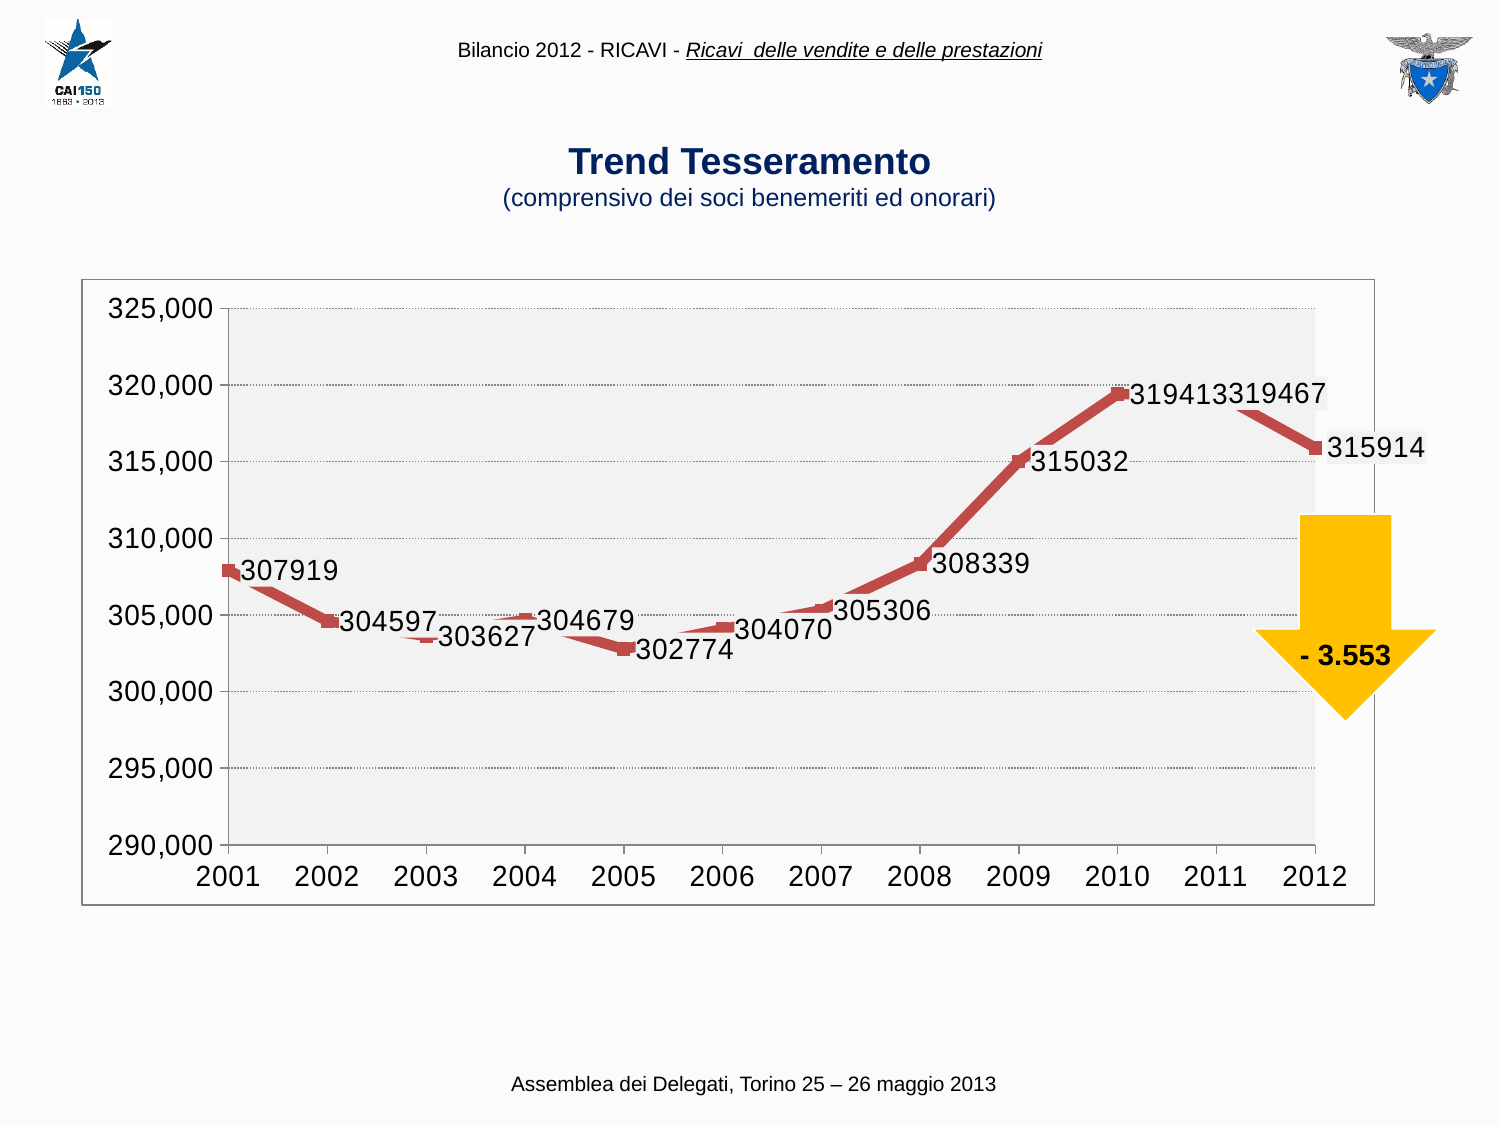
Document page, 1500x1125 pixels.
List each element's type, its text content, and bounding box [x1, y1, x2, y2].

text_box [1303, 680, 1388, 722]
picture [1382, 29, 1477, 112]
text_box Bilancio 2012 - RICAVI - Ricavi delle vendite e delle prestazioni [415, 29, 1085, 70]
picture [43, 19, 112, 108]
text_box [1252, 628, 1282, 659]
text_box - 3.553 [1282, 628, 1409, 680]
text_box [1299, 514, 1393, 628]
chart [81, 278, 1427, 906]
text_box [1409, 628, 1439, 659]
text_box Assemblea dei Delegati, Torino 25 – 26 maggio 2013 [269, 1062, 1239, 1105]
text_box Trend Tesseramento (comprensivo dei soci benemeriti ed onorari) [247, 128, 1253, 221]
